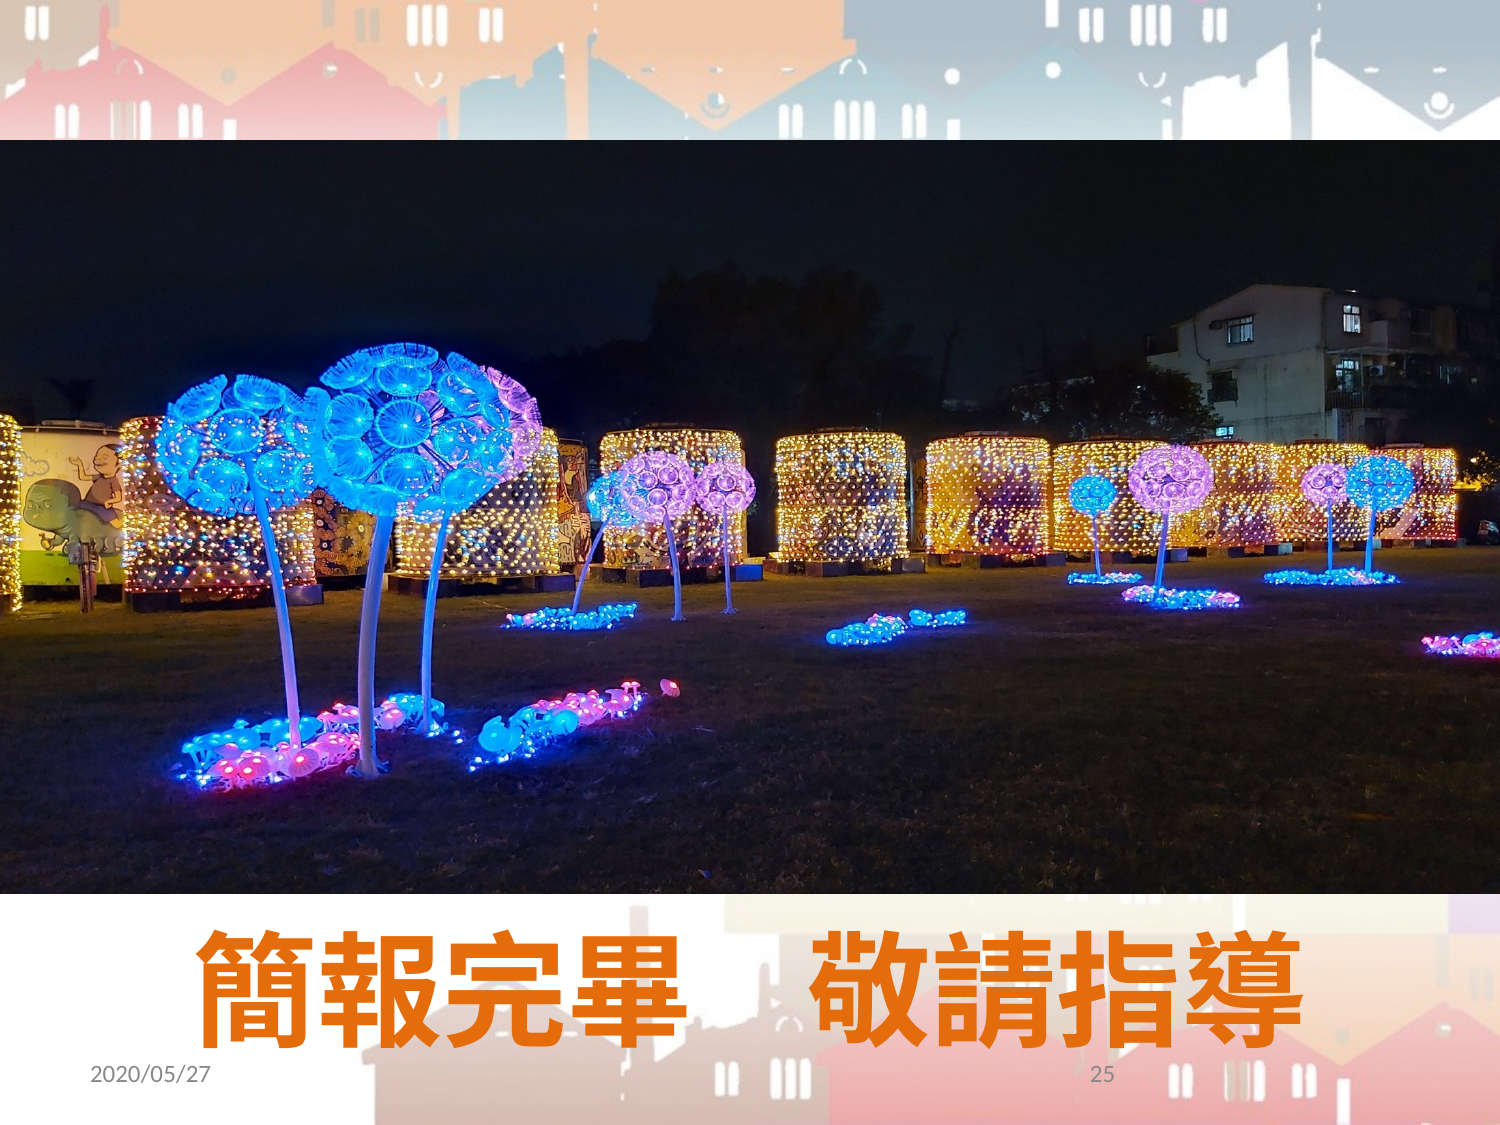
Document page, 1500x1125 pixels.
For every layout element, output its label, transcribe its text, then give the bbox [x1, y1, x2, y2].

text_box 簡報完畢 敬請指導 [126, 905, 1374, 1072]
text_box 2020/05/27 [75, 1042, 426, 1103]
text_box 25 [1074, 1042, 1426, 1103]
picture [0, 140, 1500, 894]
